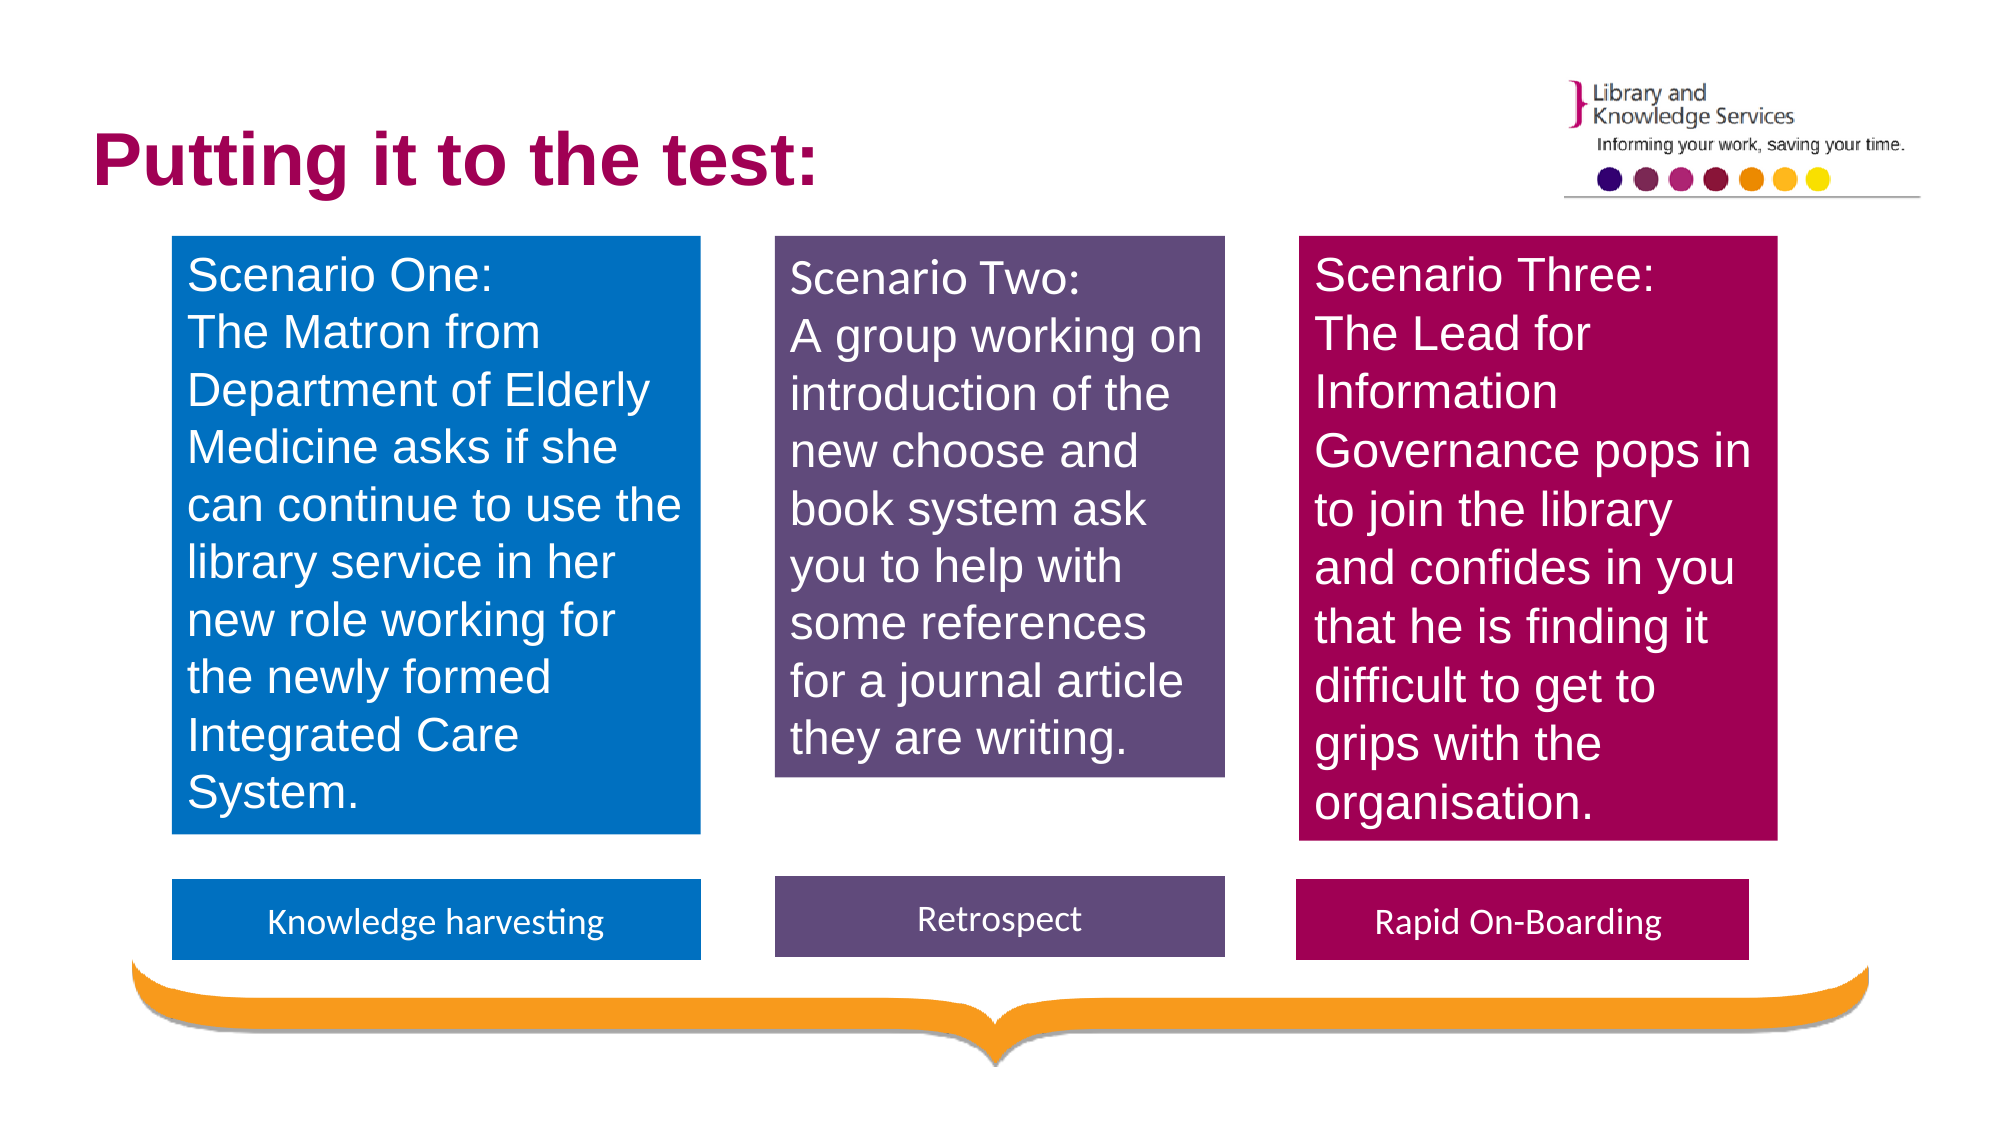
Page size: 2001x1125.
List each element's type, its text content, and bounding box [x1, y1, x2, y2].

picture [132, 959, 1868, 1063]
text_box Scenario One: The Matron from Department of Elderly Medicine asks if she can continue to use the library service in her new role working for the newly formed Integrated Care System. [171, 235, 701, 835]
text_box Knowledge harvesting [172, 879, 701, 959]
text_box Scenario Two: A group working on introduction of the new choose and book system ask you to help with some references for a journal article they are writing. [774, 235, 1225, 778]
text_box Scenario Three: The Lead for Information Governance pops in to join the library and confides in you that he is finding it difficult to get to grips with the organisation. [1299, 235, 1778, 841]
picture [1564, 76, 1923, 196]
title Putting it to the test: [77, 62, 1218, 210]
text_box Rapid On-Boarding [1296, 879, 1749, 959]
text_box Retrospect [775, 876, 1225, 957]
